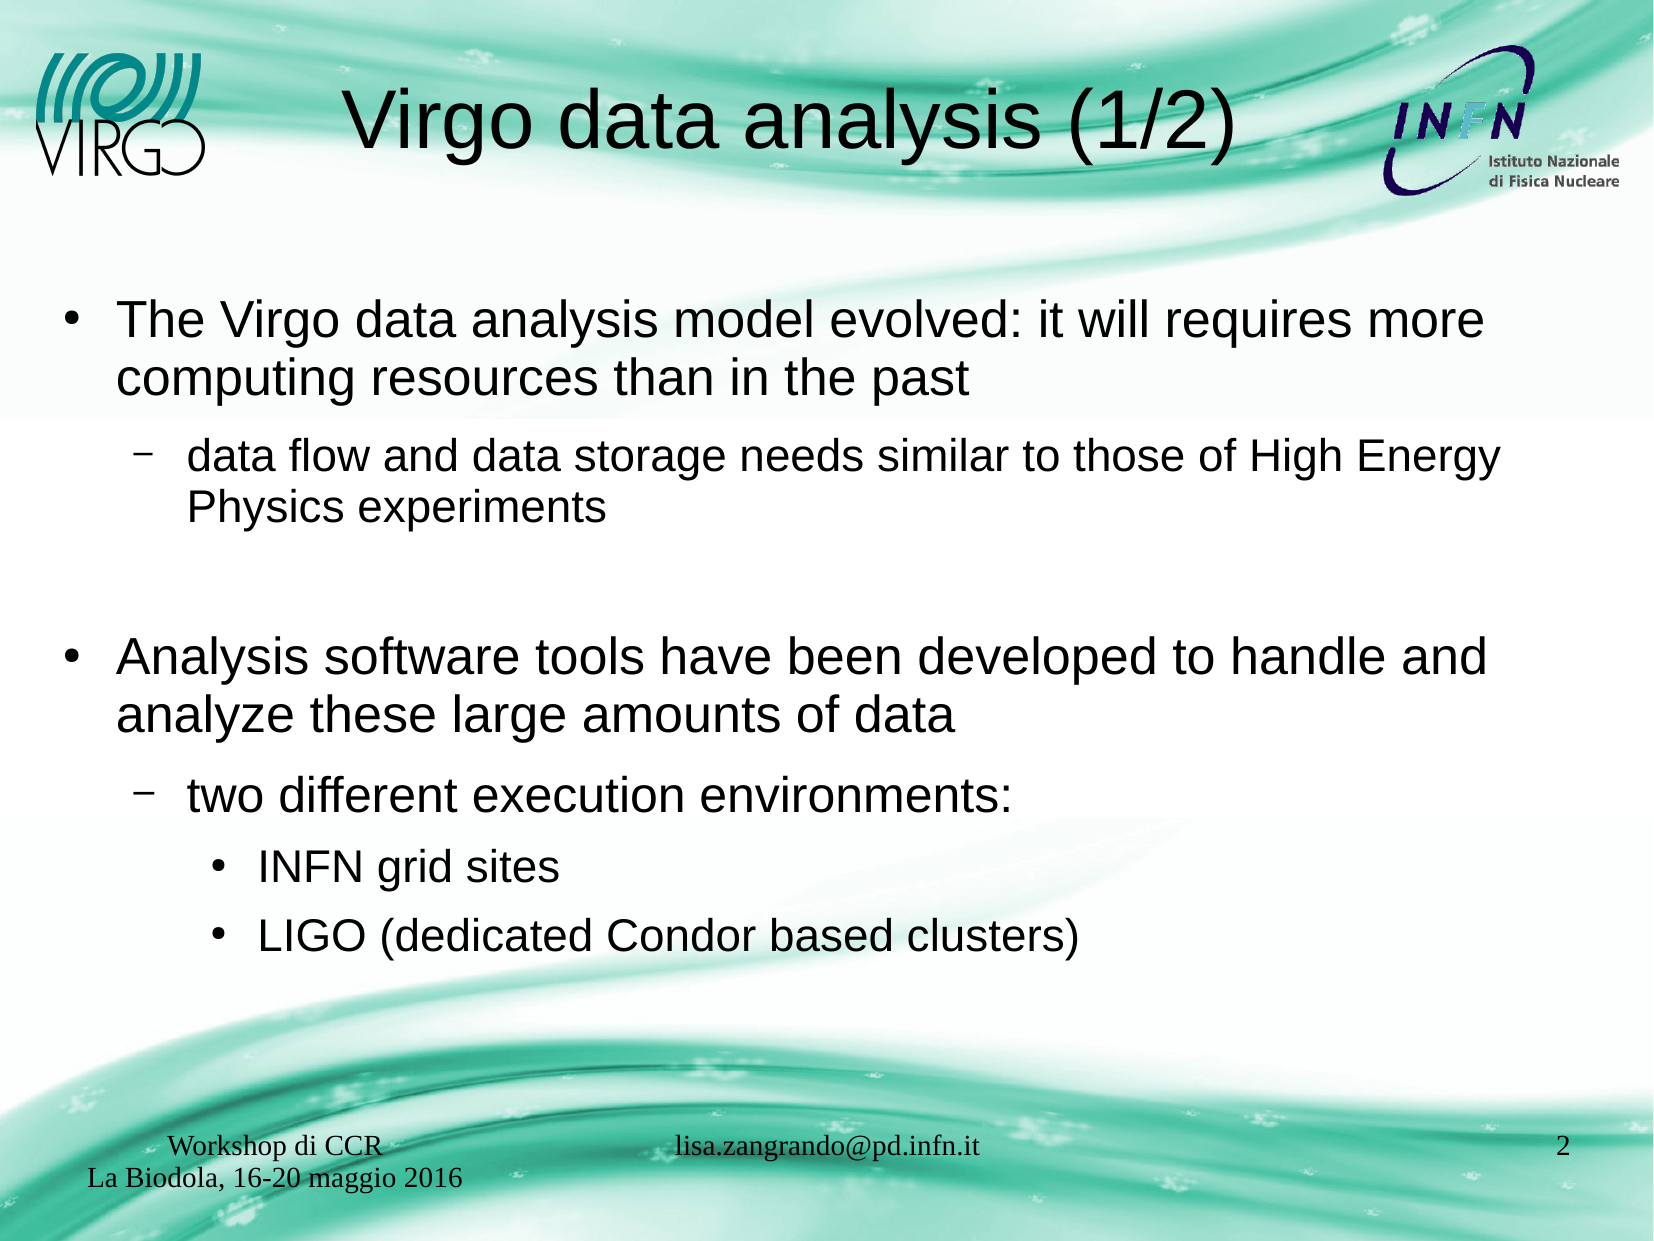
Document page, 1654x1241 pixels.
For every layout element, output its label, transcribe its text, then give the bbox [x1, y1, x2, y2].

list The Virgo data analysis model evolved: it will requires more computing resources than in the past data flow and data storage needs similar to those of High Energy Physics experiments Analysis software tools have been developed to handle and analyze these large amounts of data two different execution environments: INFN grid sites LIGO (dedicated Condor based clusters) [45, 290, 1606, 1201]
picture [0, 0, 1654, 419]
title Virgo data analysis (1/2) [195, 62, 1351, 178]
picture [0, 818, 1654, 1241]
